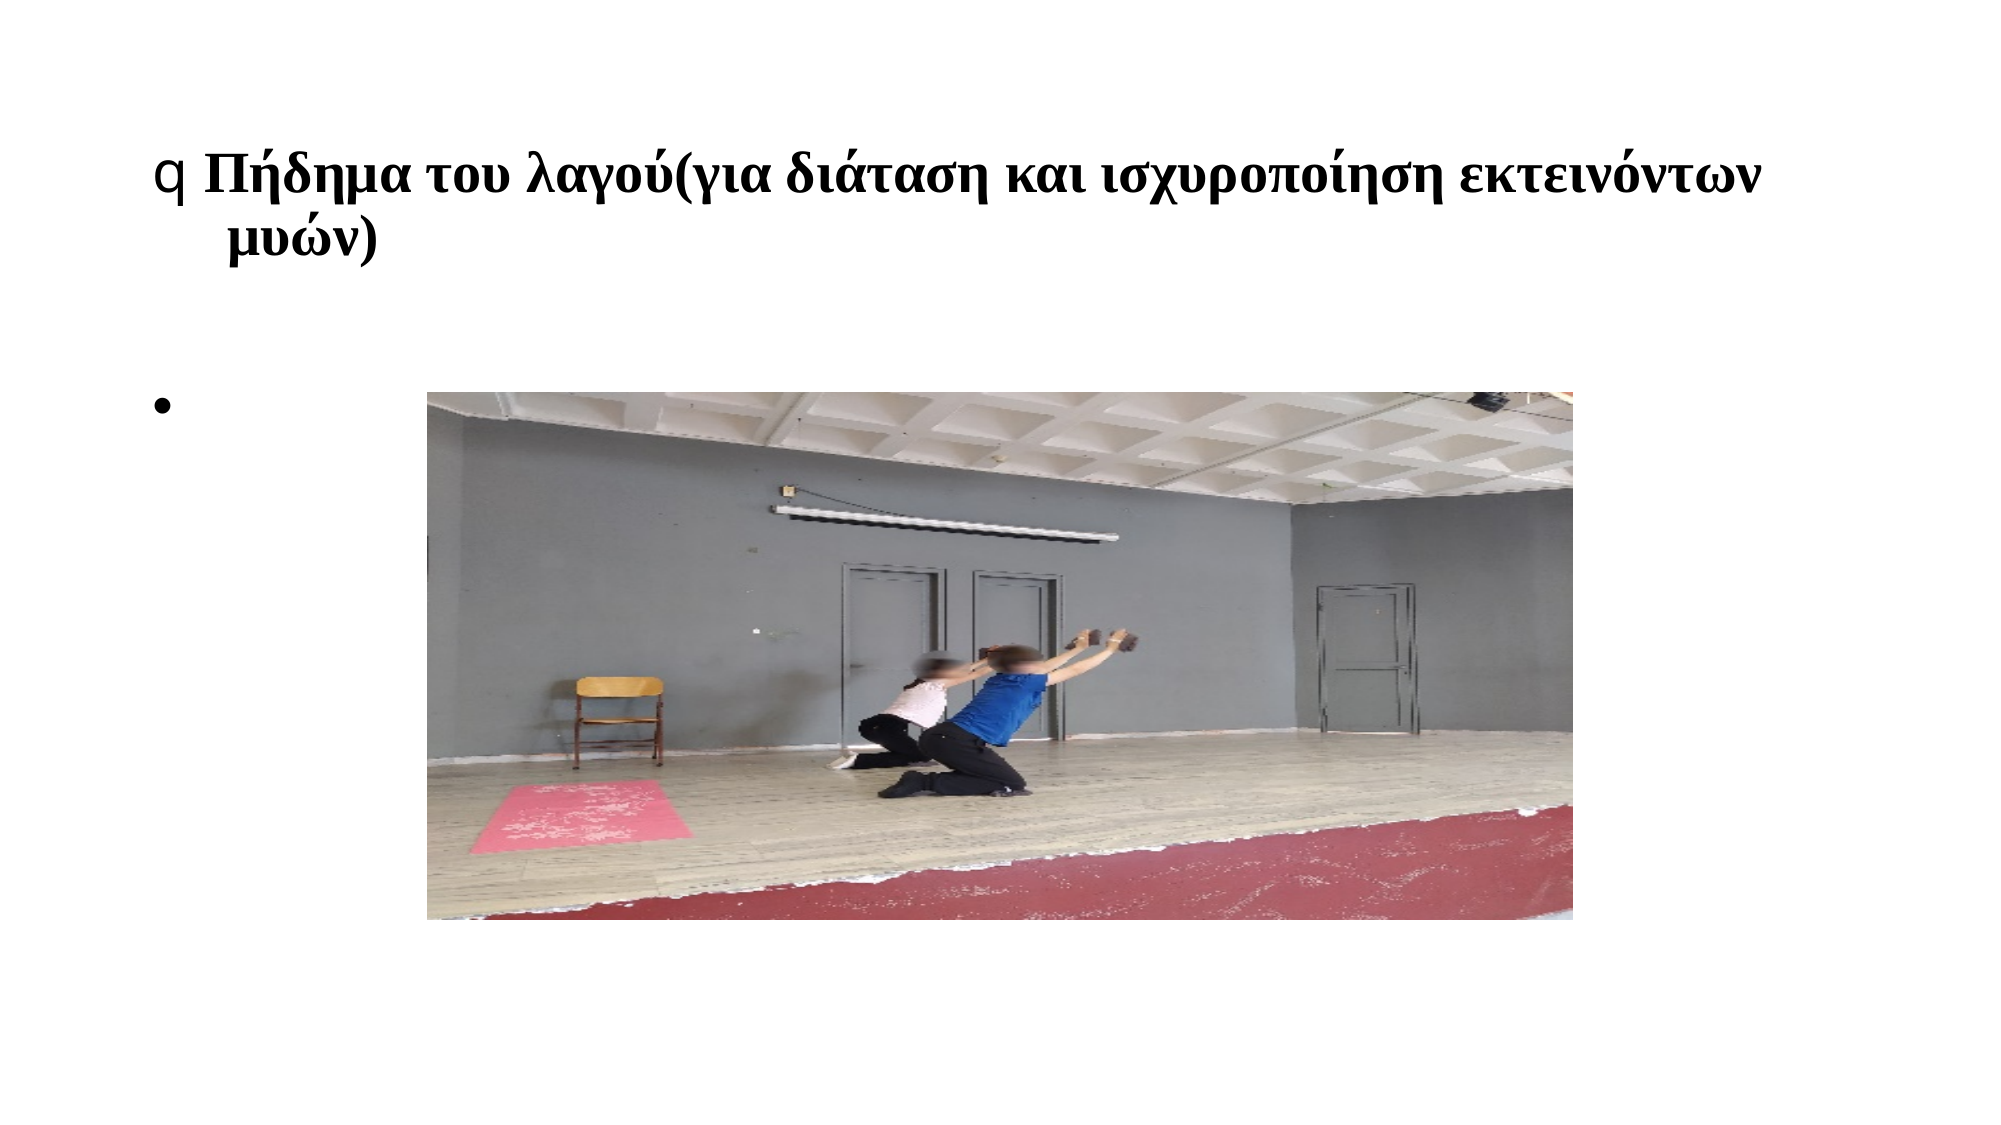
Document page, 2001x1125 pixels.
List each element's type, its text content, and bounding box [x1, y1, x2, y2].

picture [427, 392, 1573, 920]
list Πήδημα του λαγού(για διάταση και ισχυροποίηση εκτεινόντων μυών) [137, 134, 1863, 1014]
